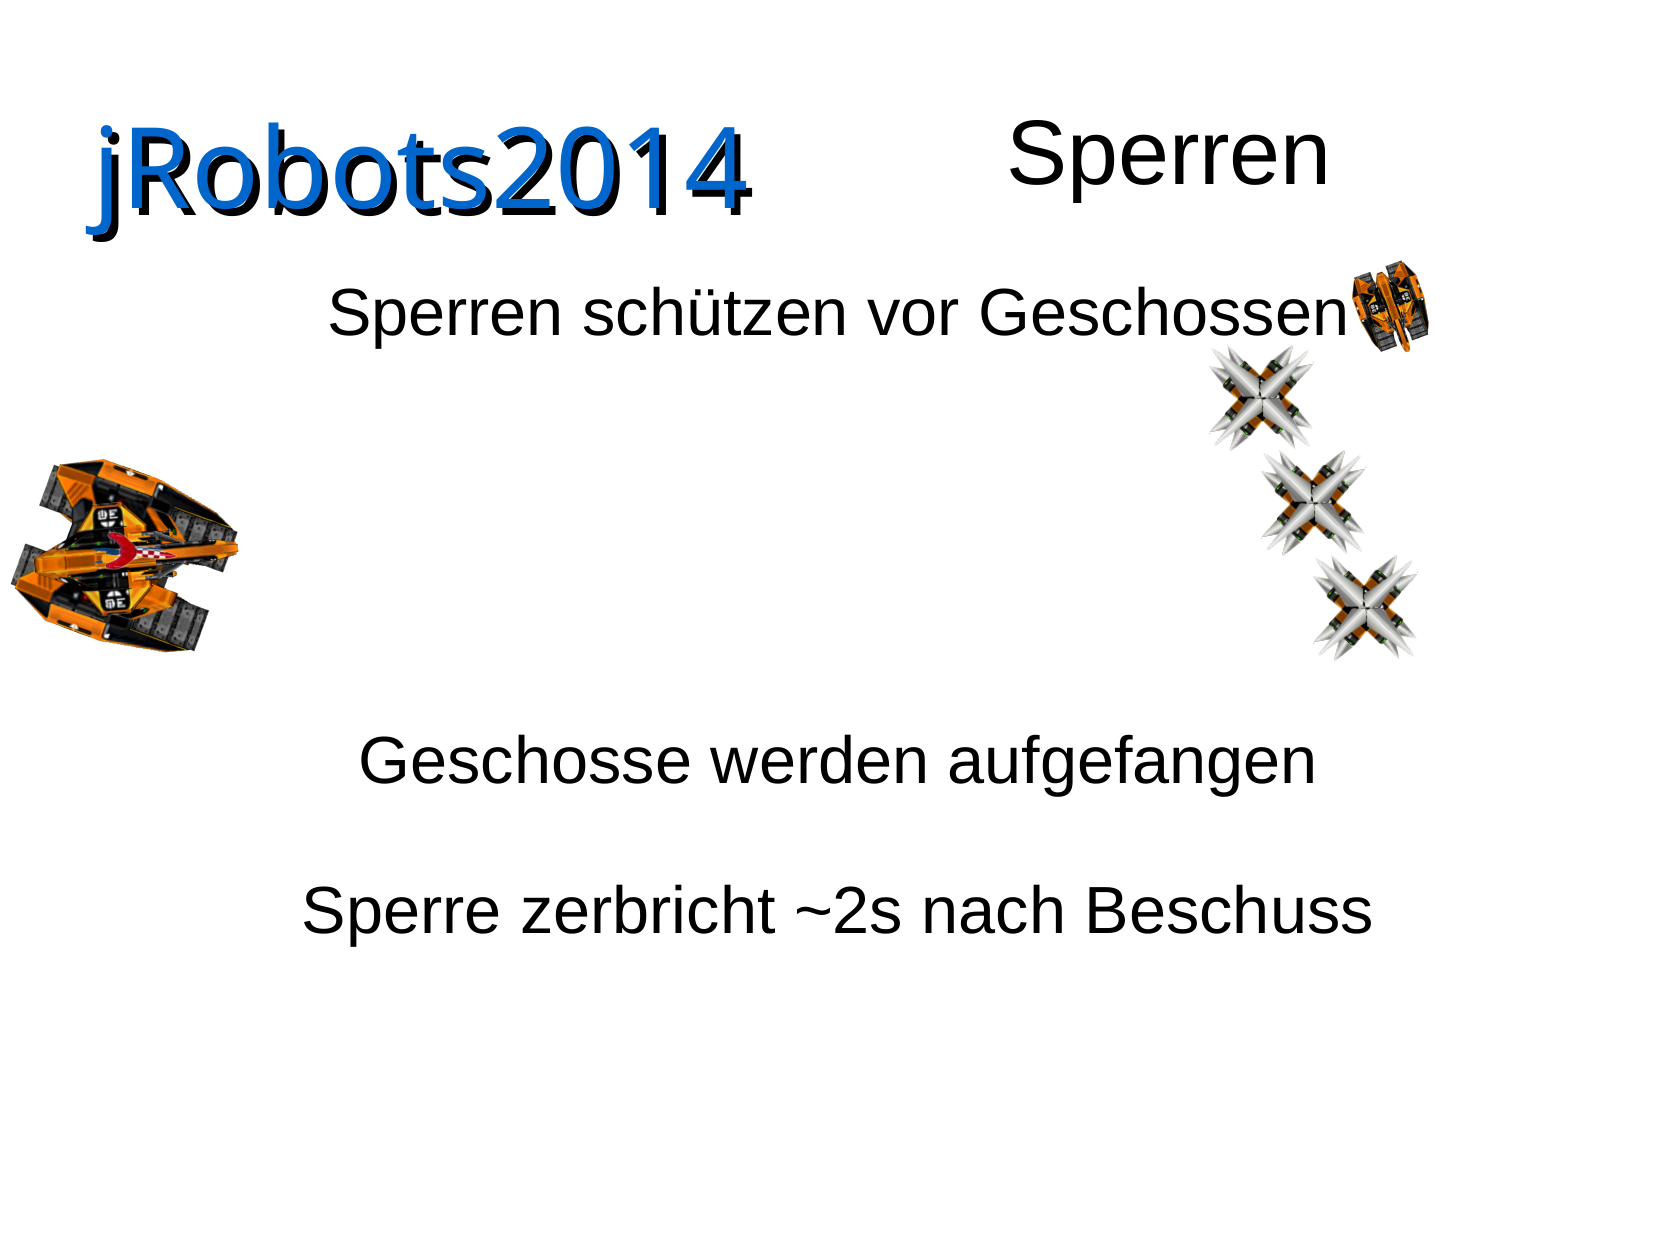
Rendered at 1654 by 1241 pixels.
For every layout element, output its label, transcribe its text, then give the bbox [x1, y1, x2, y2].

picture [0, 443, 249, 674]
picture [1345, 256, 1440, 364]
picture [1260, 450, 1418, 661]
title Sperren [767, 49, 1571, 257]
subtitle Sperren schützen vor Geschossen Geschosse werden aufgefangen Sperre zerbricht ~2s nach Beschuss [82, 265, 1595, 1182]
